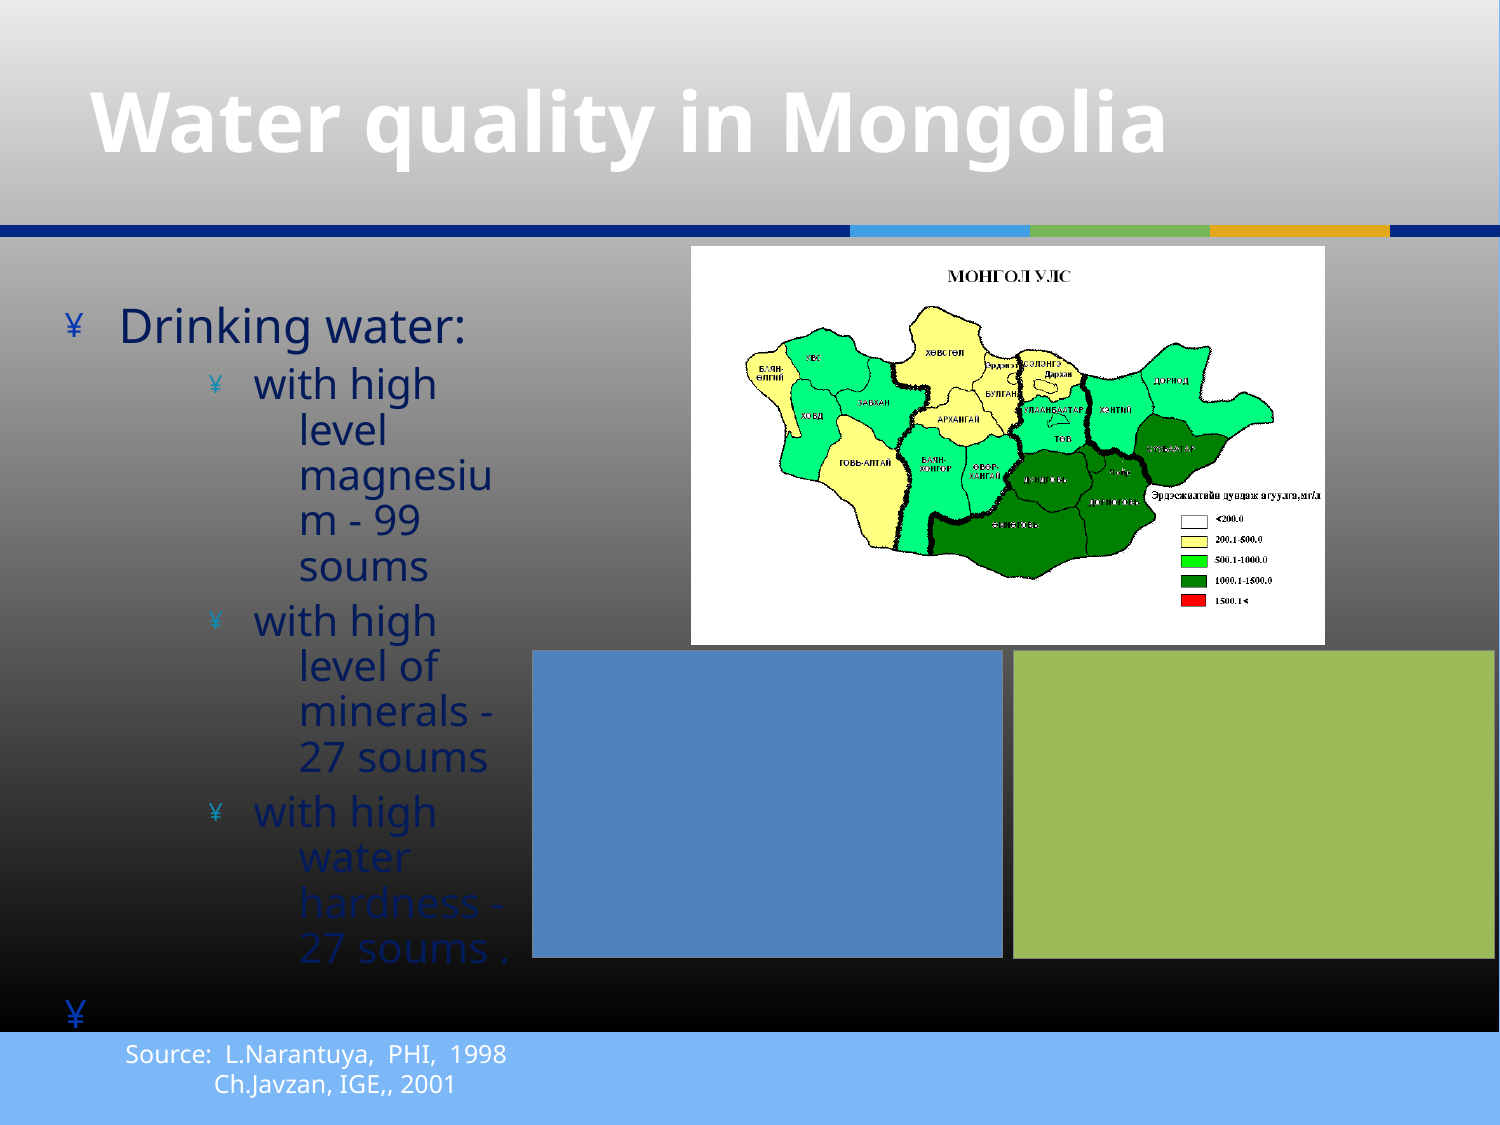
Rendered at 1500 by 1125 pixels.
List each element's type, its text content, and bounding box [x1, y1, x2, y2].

list Drinking water: with high level magnesium - 99 soums with high level of minerals - 27 soums with high water hardness - 27 soums . [49, 224, 528, 993]
title Water quality in Mongolia [75, 24, 1426, 213]
picture [527, 246, 1500, 964]
text_box Source: L.Narantuya, PHI, 1998 Ch.Javzan, IGE,, 2001 [82, 1031, 551, 1078]
